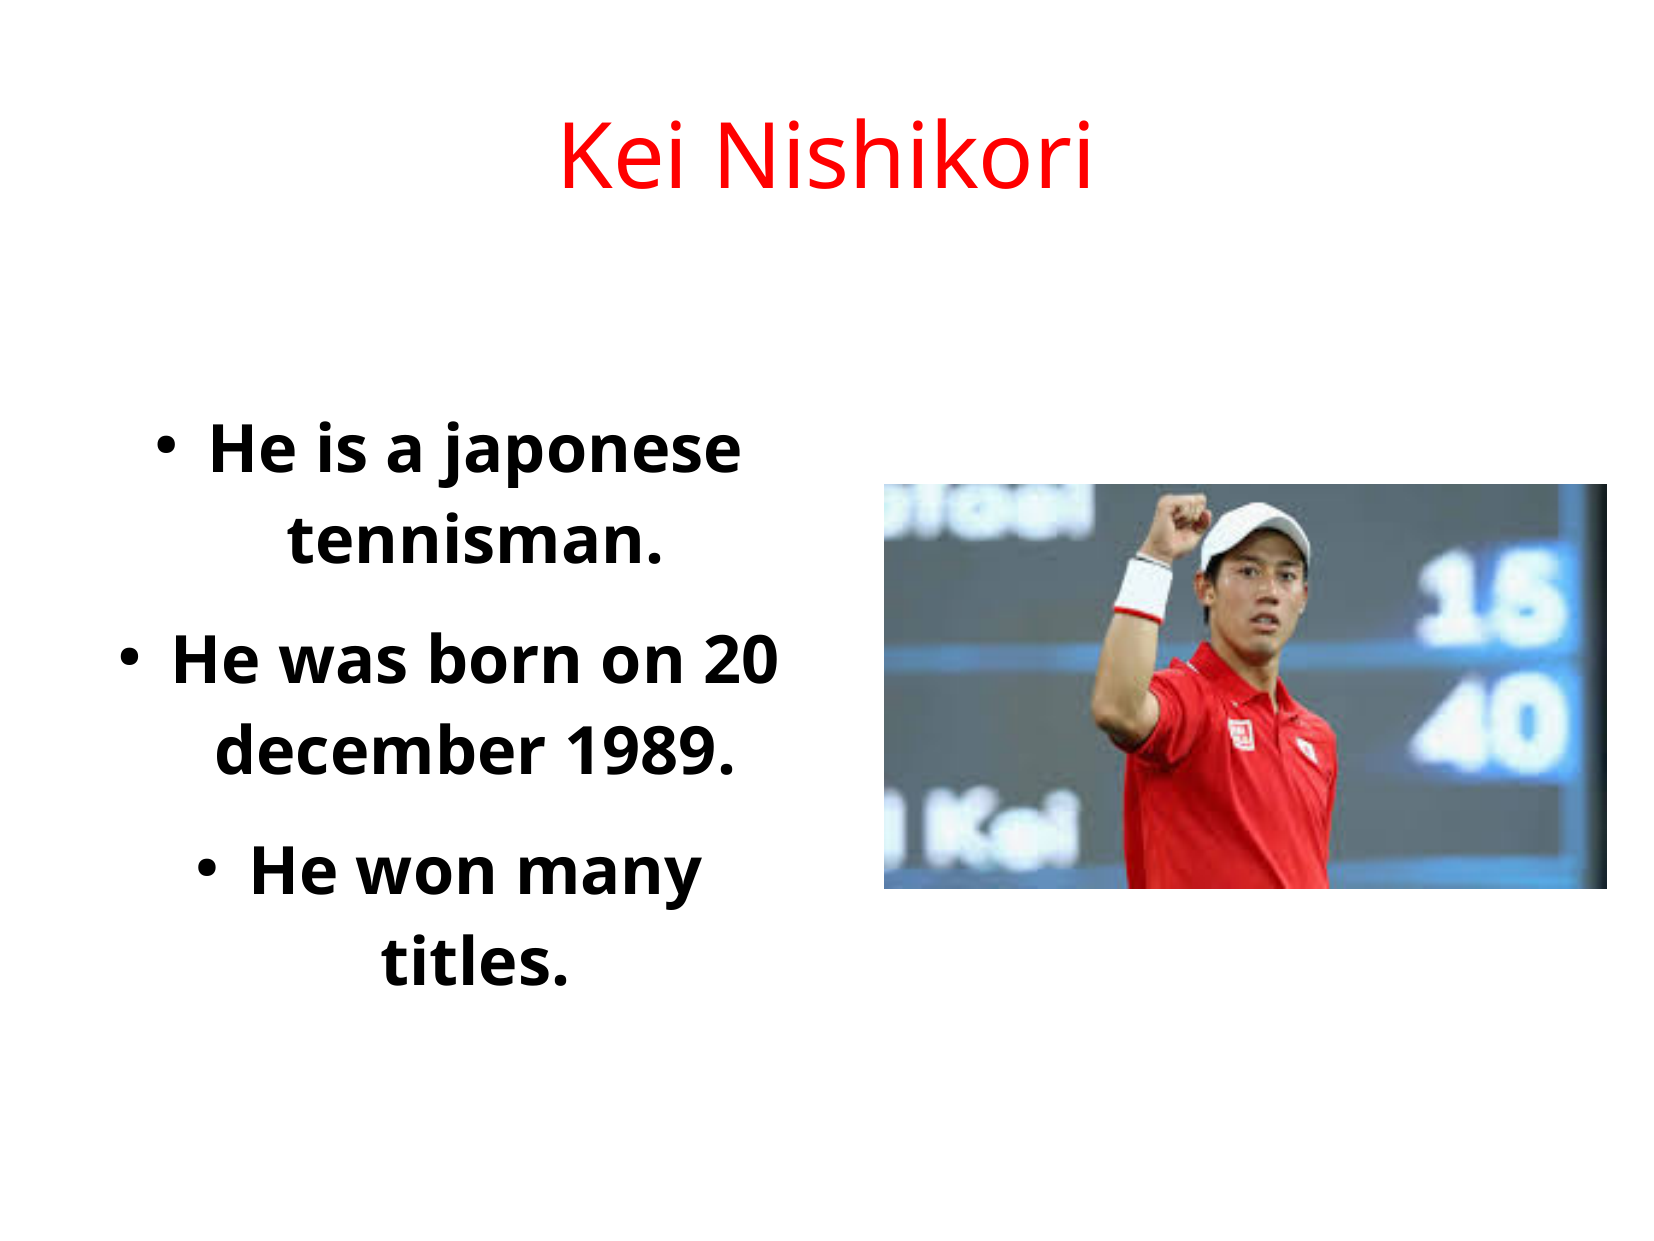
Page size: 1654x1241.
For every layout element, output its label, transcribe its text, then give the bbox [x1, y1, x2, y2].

picture [884, 484, 1607, 889]
list He is a japonese tennisman. He was born on 20 december 1989. He won many titles. [76, 401, 804, 1121]
title Kei Nishikori [82, 49, 1571, 257]
